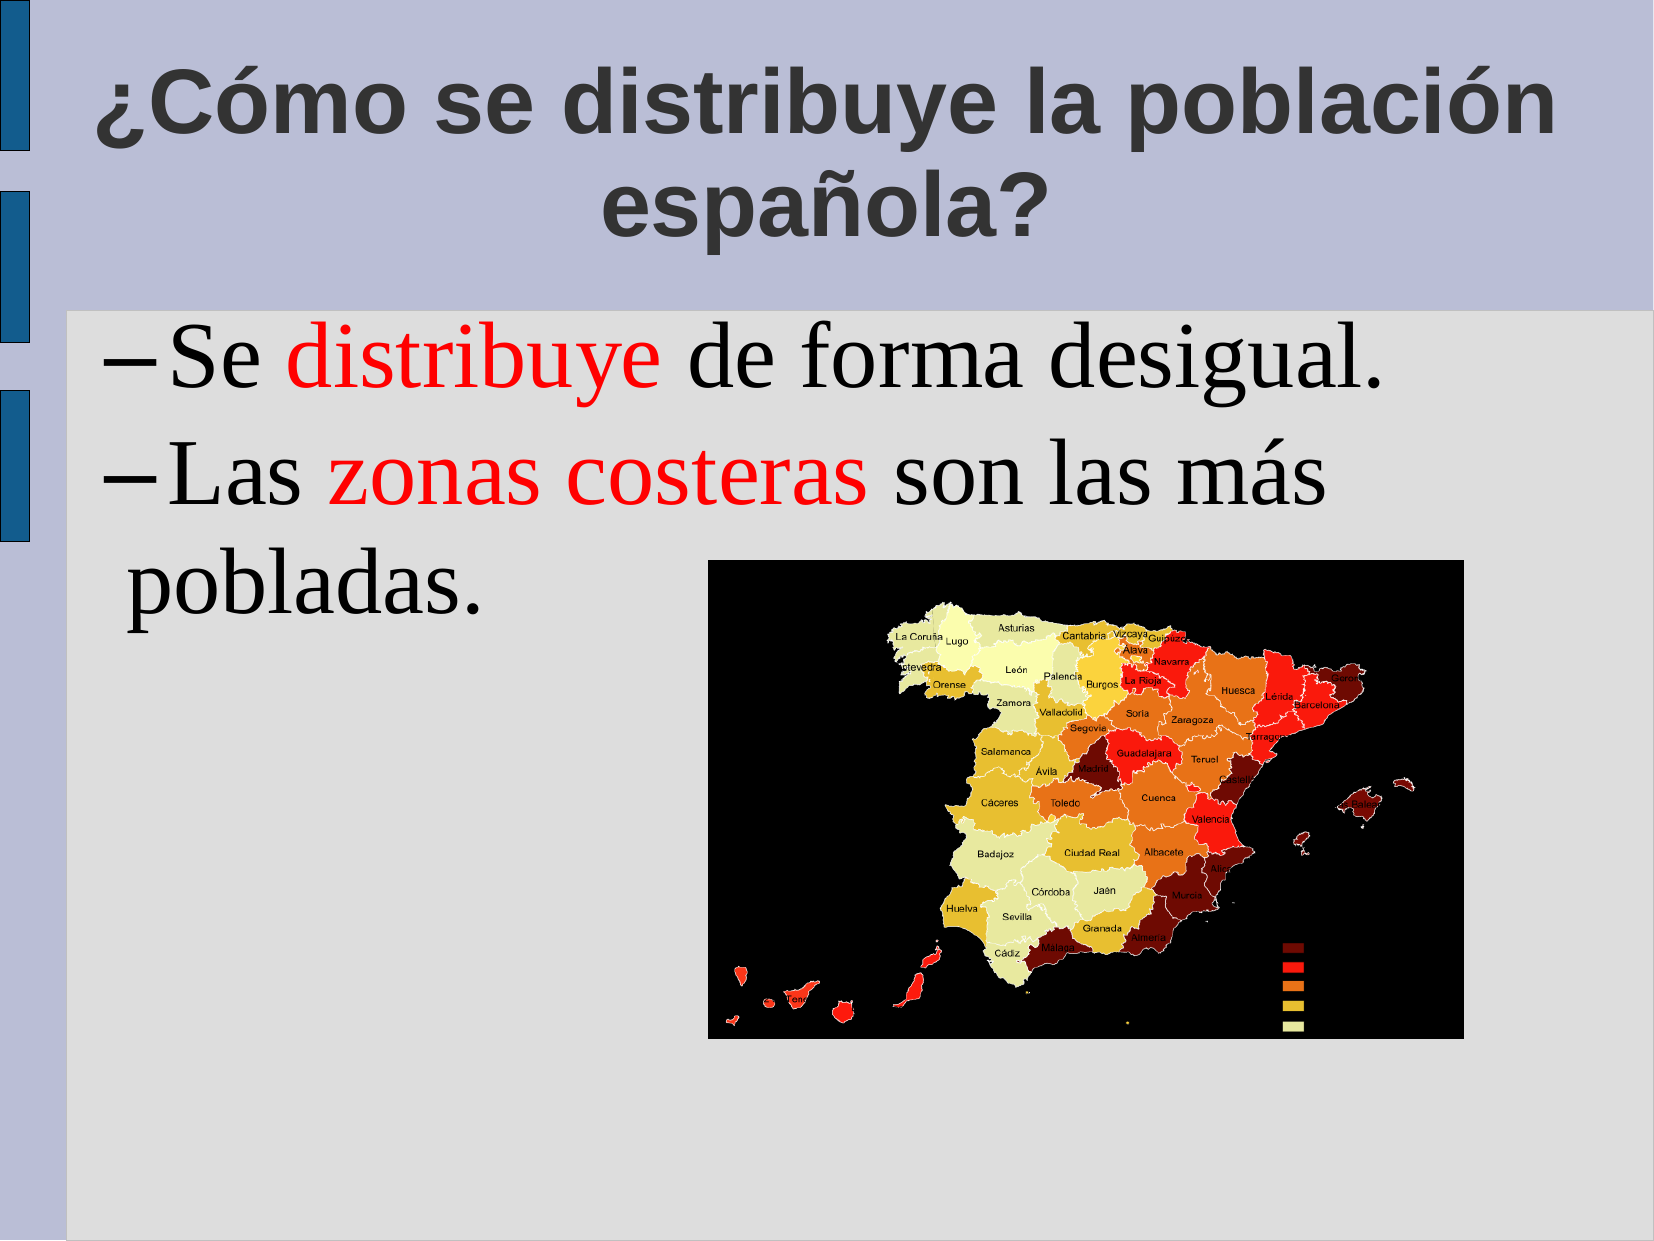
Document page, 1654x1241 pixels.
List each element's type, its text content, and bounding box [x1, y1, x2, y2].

title ¿Cómo se distribuye la población española? [82, 50, 1571, 256]
picture [708, 560, 1464, 1039]
chart [82, 290, 1570, 1109]
